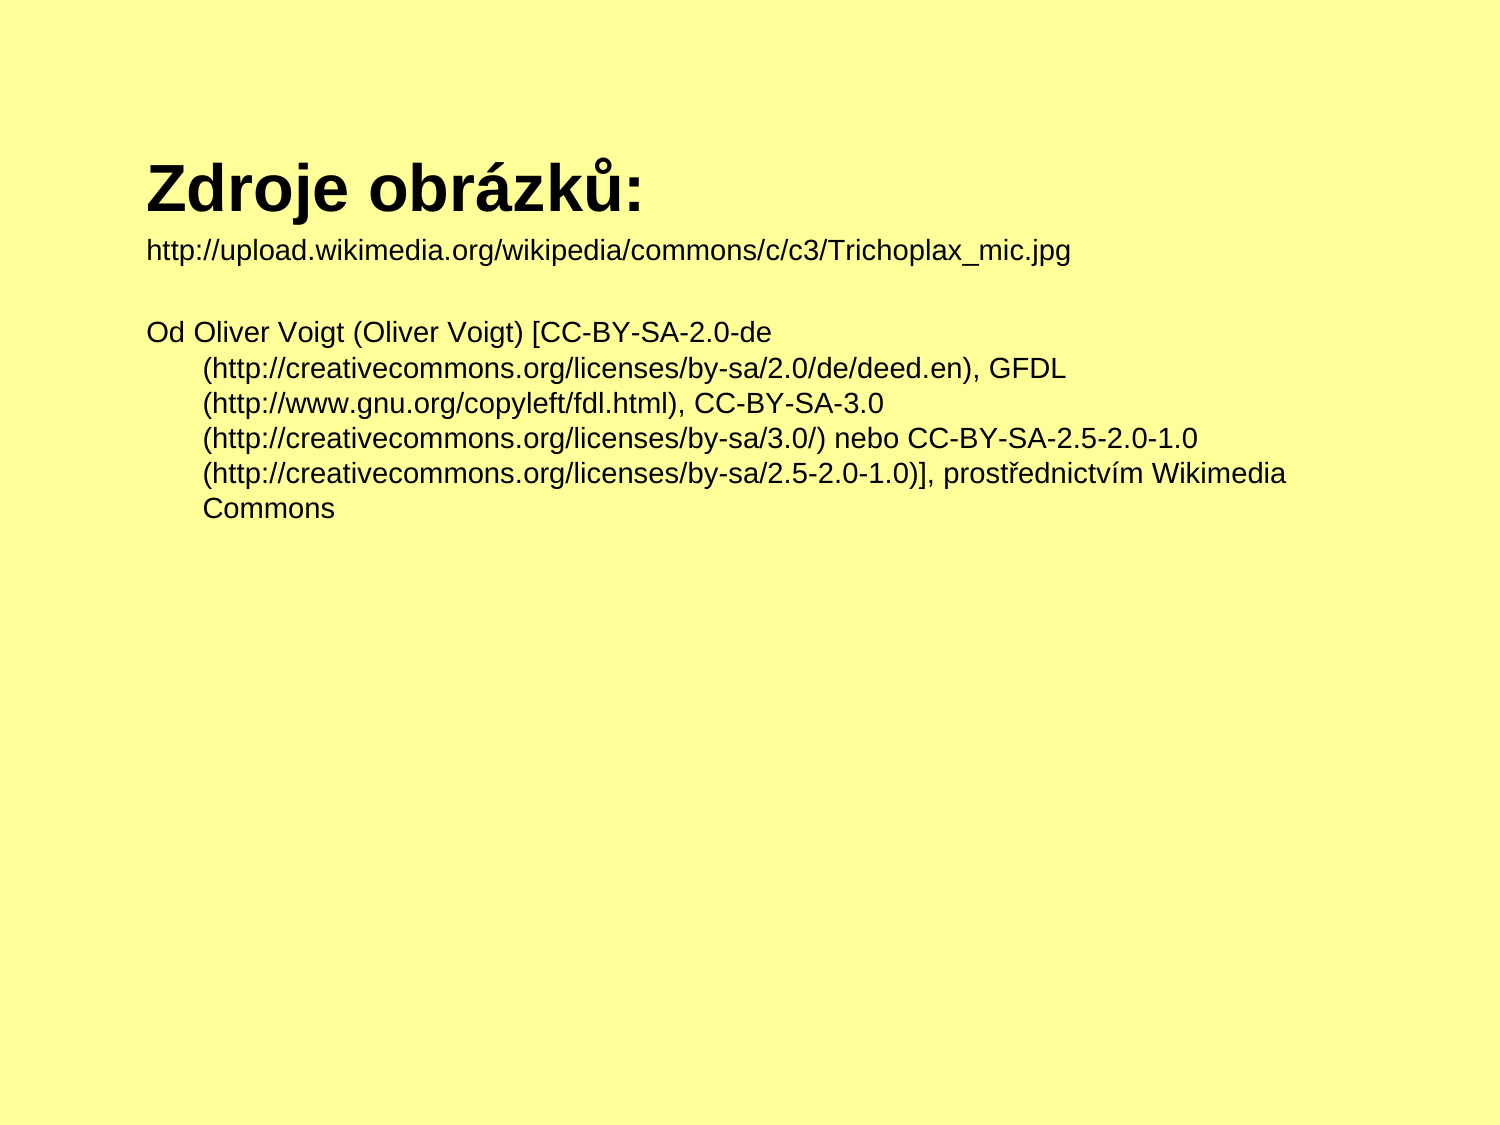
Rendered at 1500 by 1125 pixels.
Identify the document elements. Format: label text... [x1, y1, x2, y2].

list Zdroje obrázků: http://upload.wikimedia.org/wikipedia/commons/c/c3/Trichoplax_mic.jpg Od Oliver Voigt (Oliver Voigt) [CC-BY-SA-2.0-de (http://creativecommons.org/licenses/by-sa/2.0/de/deed.en), GFDL (http://www.gnu.org/copyleft/fdl.html), CC-BY-SA-3.0 (http://creativecommons.org/licenses/by-sa/3.0/) nebo CC-BY-SA-2.5-2.0-1.0 (http://creativecommons.org/licenses/by-sa/2.5-2.0-1.0)], prostřednictvím Wikimedia Commons [75, 137, 1426, 1005]
